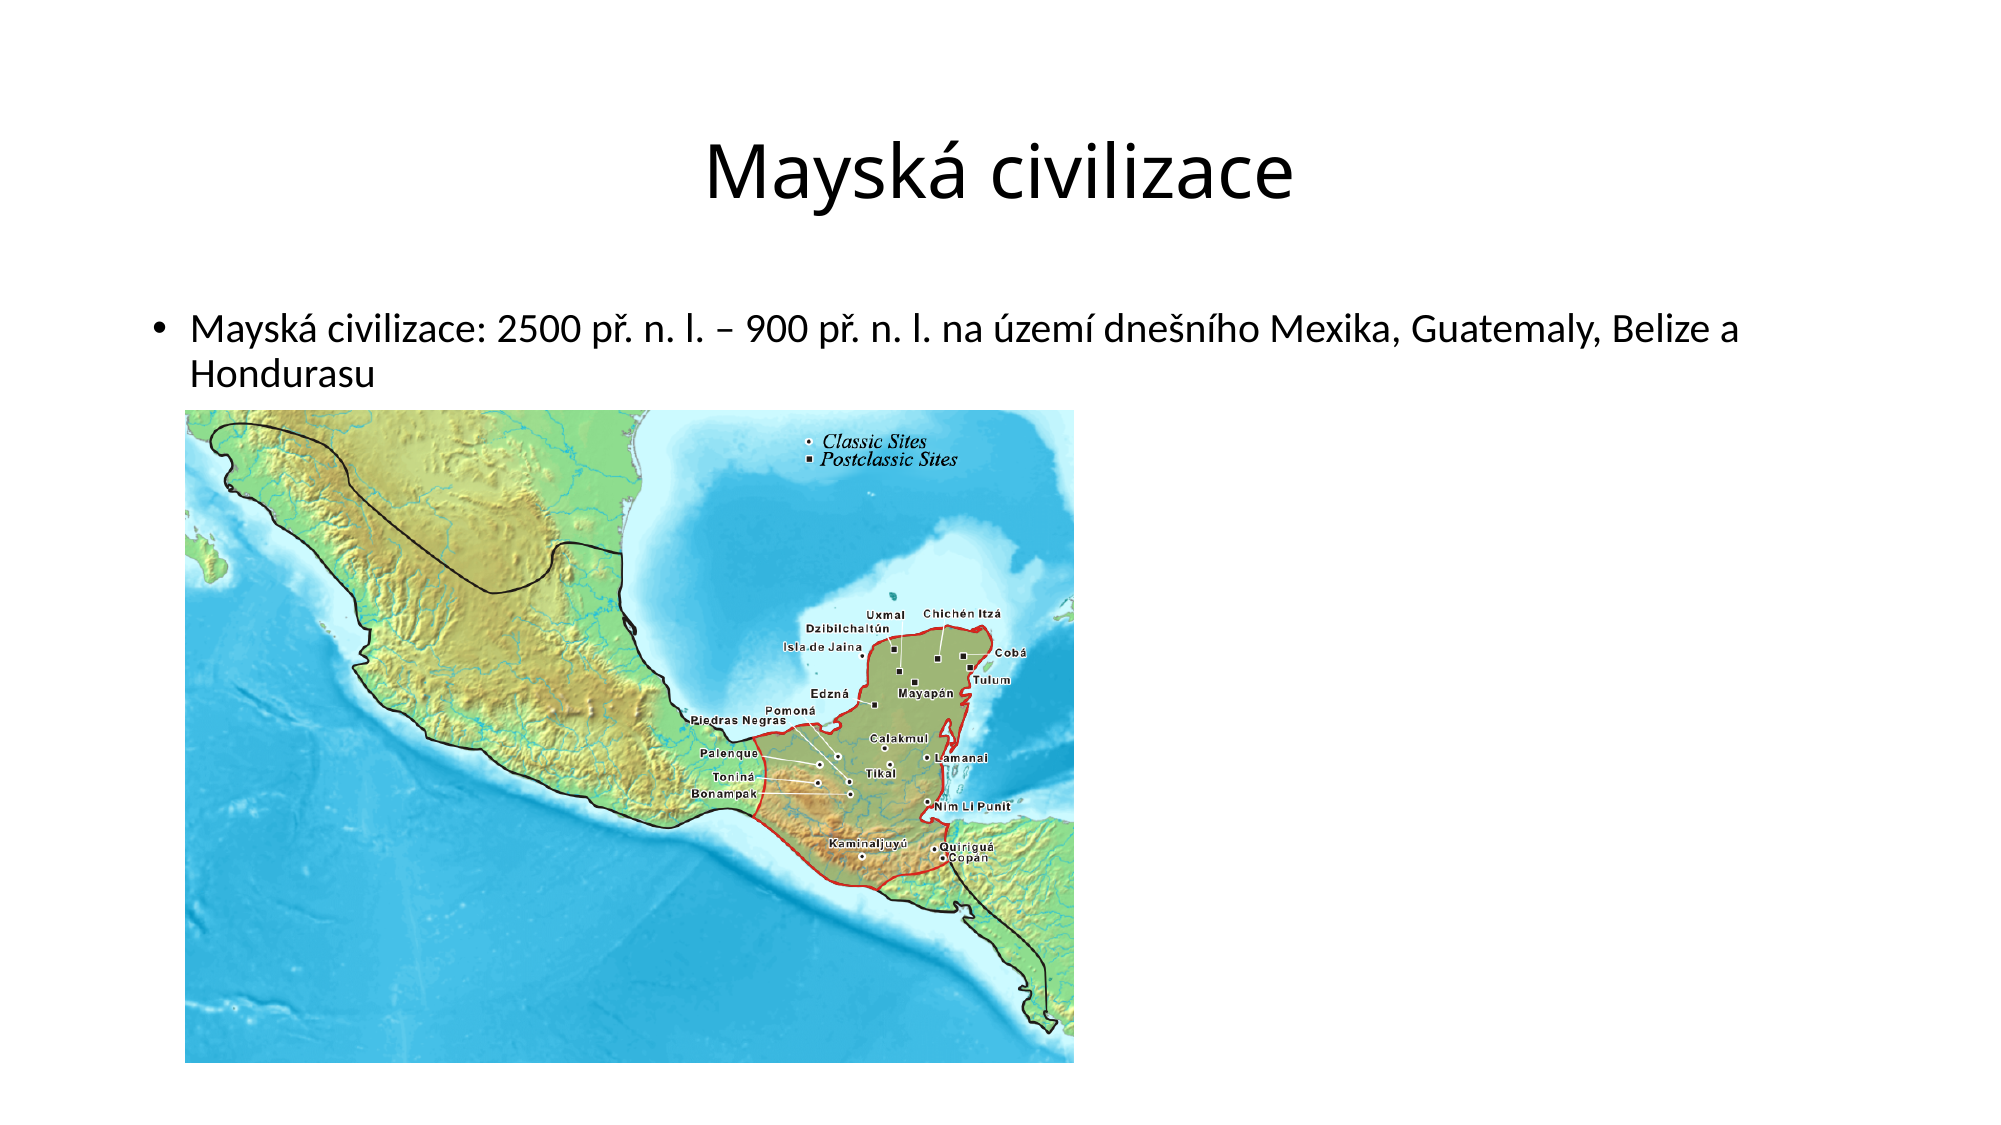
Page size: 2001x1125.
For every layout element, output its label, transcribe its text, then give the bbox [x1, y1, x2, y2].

picture [185, 410, 1074, 1063]
title Mayská civilizace [137, 59, 1863, 278]
list Mayská civilizace: 2500 př. n. l. – 900 př. n. l. na území dnešního Mexika, Guatemaly, Belize a Hondurasu [137, 299, 1863, 1014]
